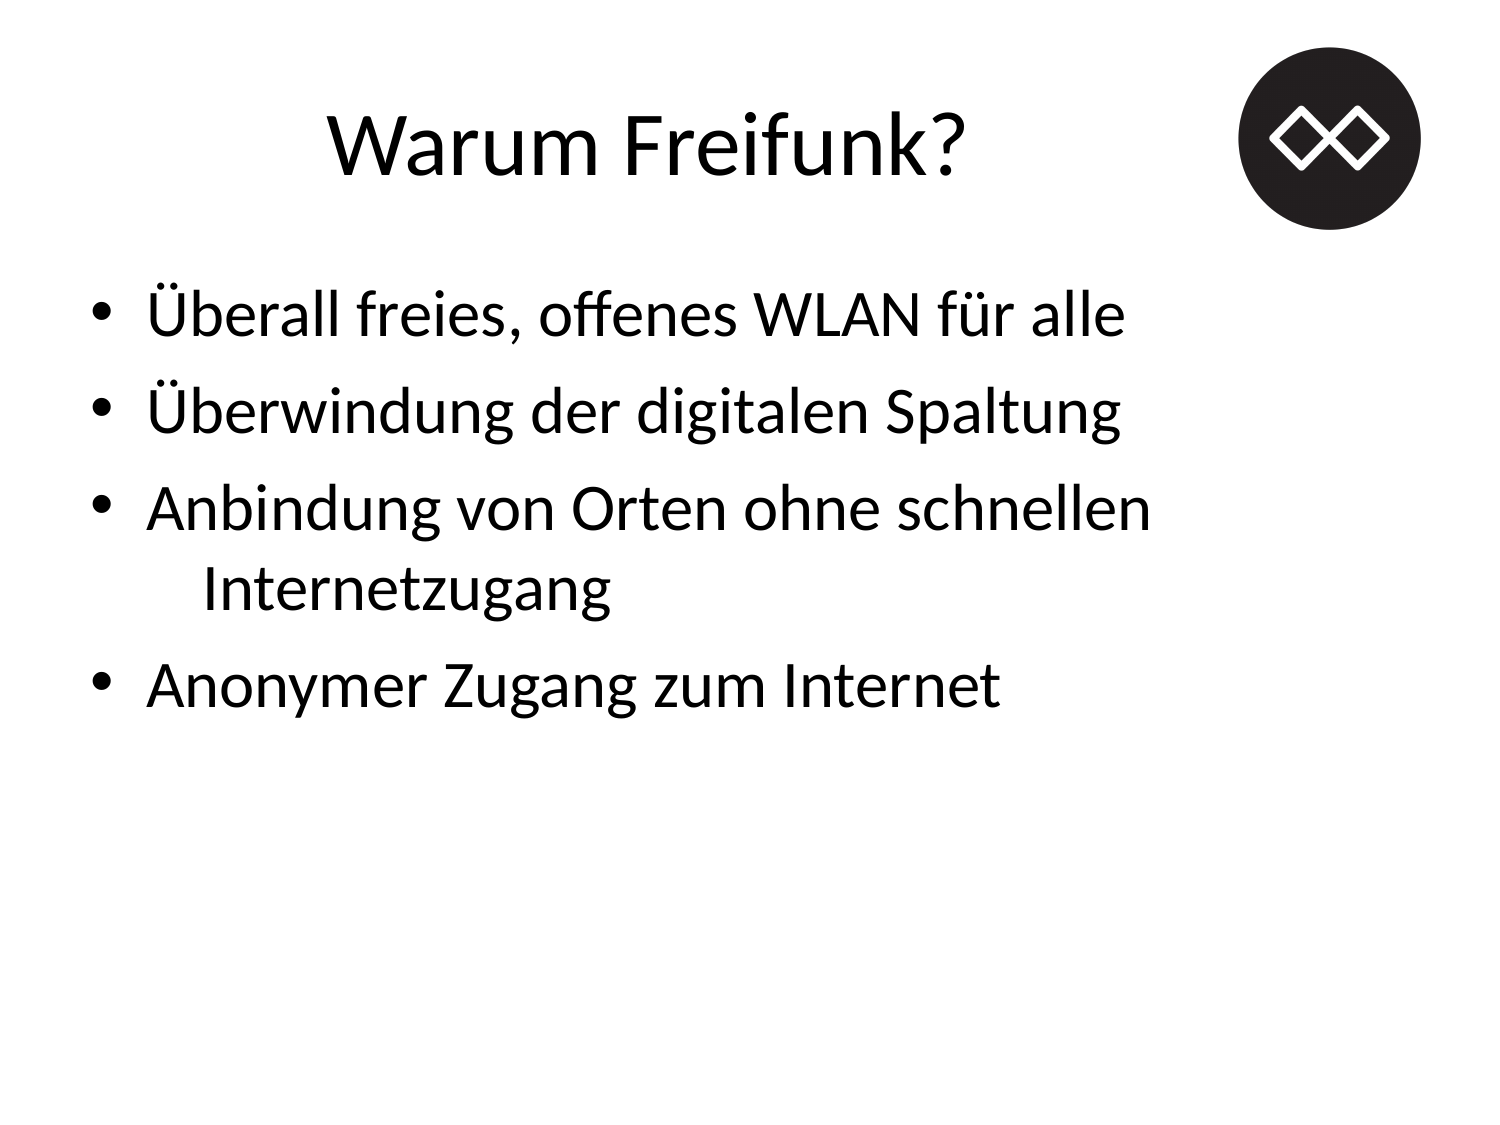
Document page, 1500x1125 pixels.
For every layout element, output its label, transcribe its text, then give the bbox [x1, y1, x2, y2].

title Warum Freifunk? [75, 45, 1223, 233]
list Überall freies, offenes WLAN für alle Überwindung der digitalen Spaltung Anbindung von Orten ohne schnellen Internetzugang Anonymer Zugang zum Internet [75, 262, 1426, 1005]
